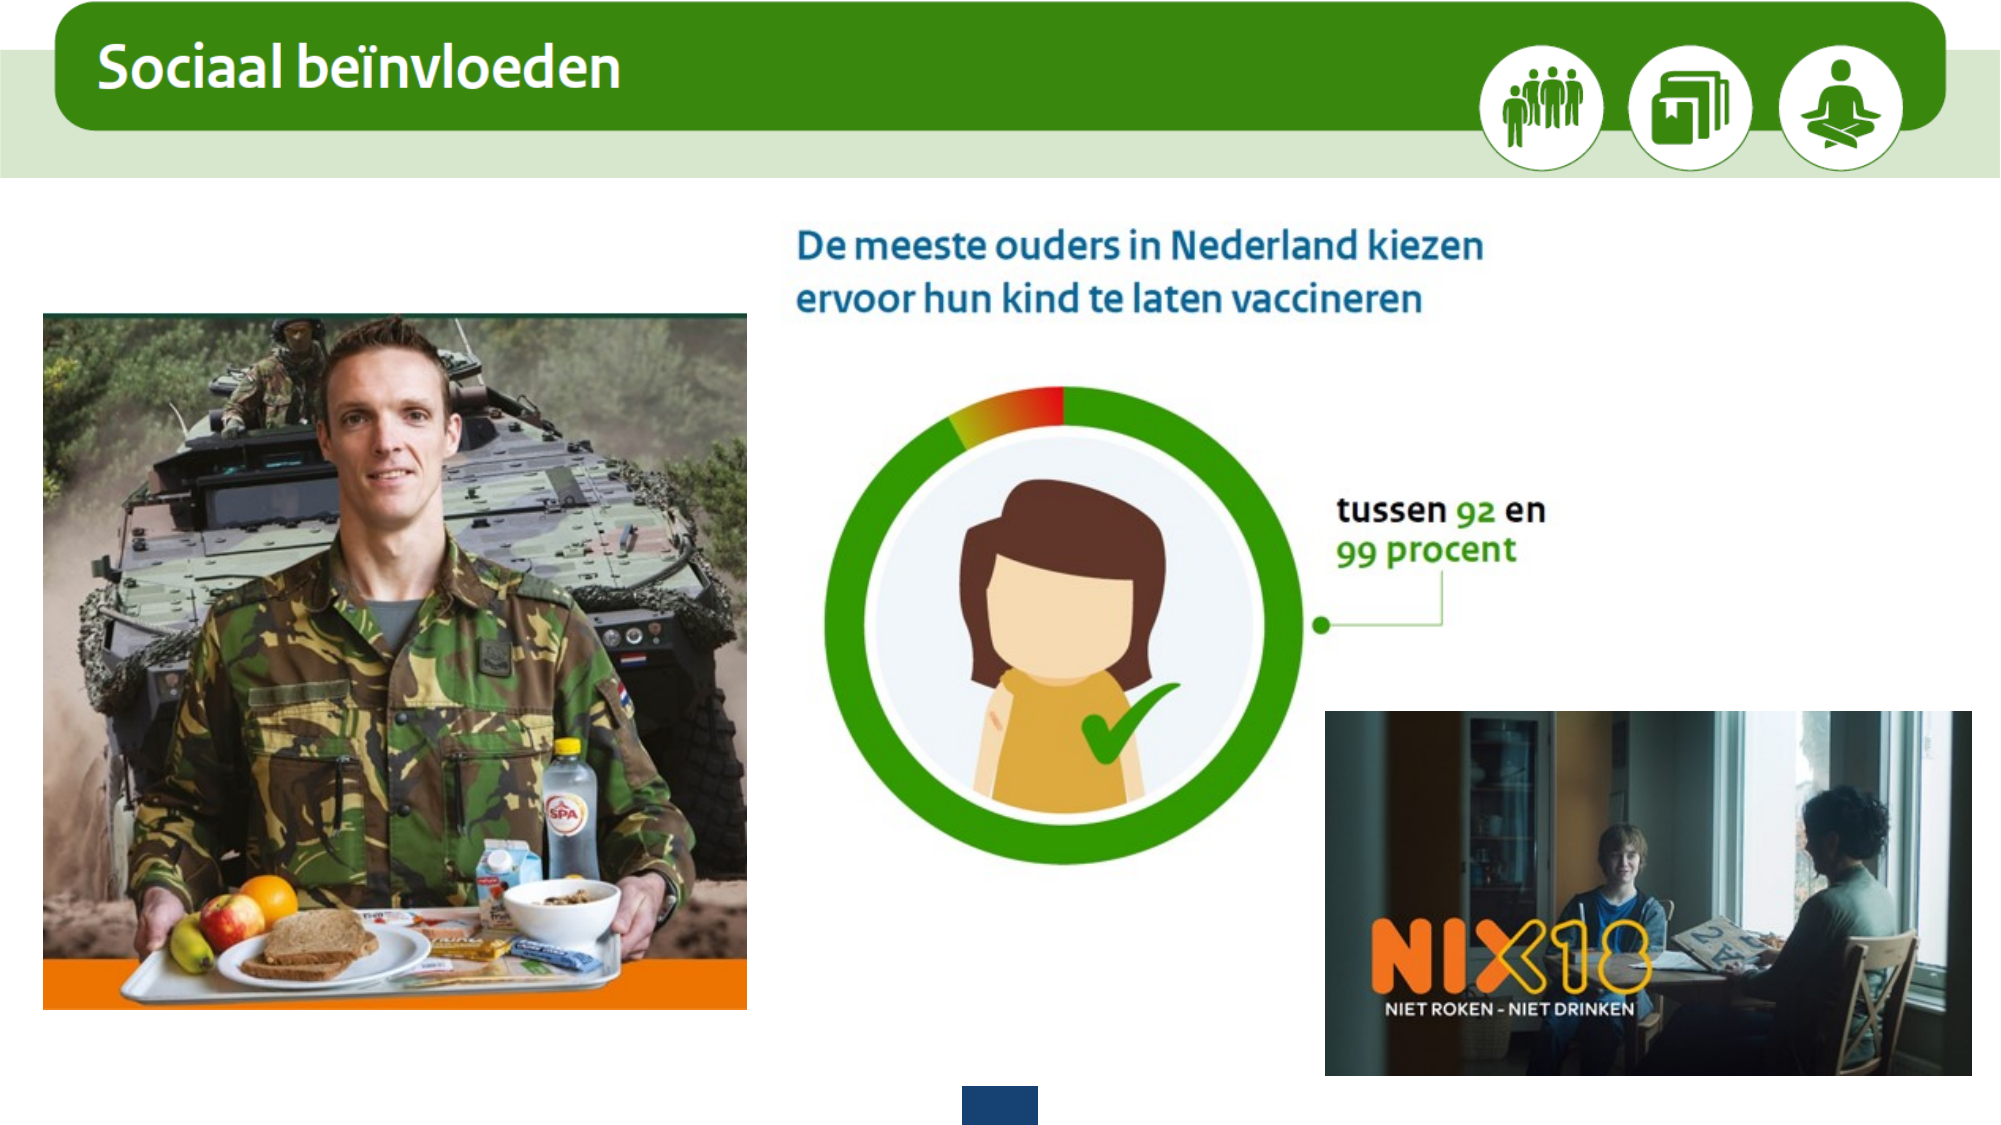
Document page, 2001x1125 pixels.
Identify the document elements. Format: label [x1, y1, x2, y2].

picture [43, 312, 747, 1010]
picture [757, 197, 1972, 1076]
picture [0, 0, 2000, 178]
